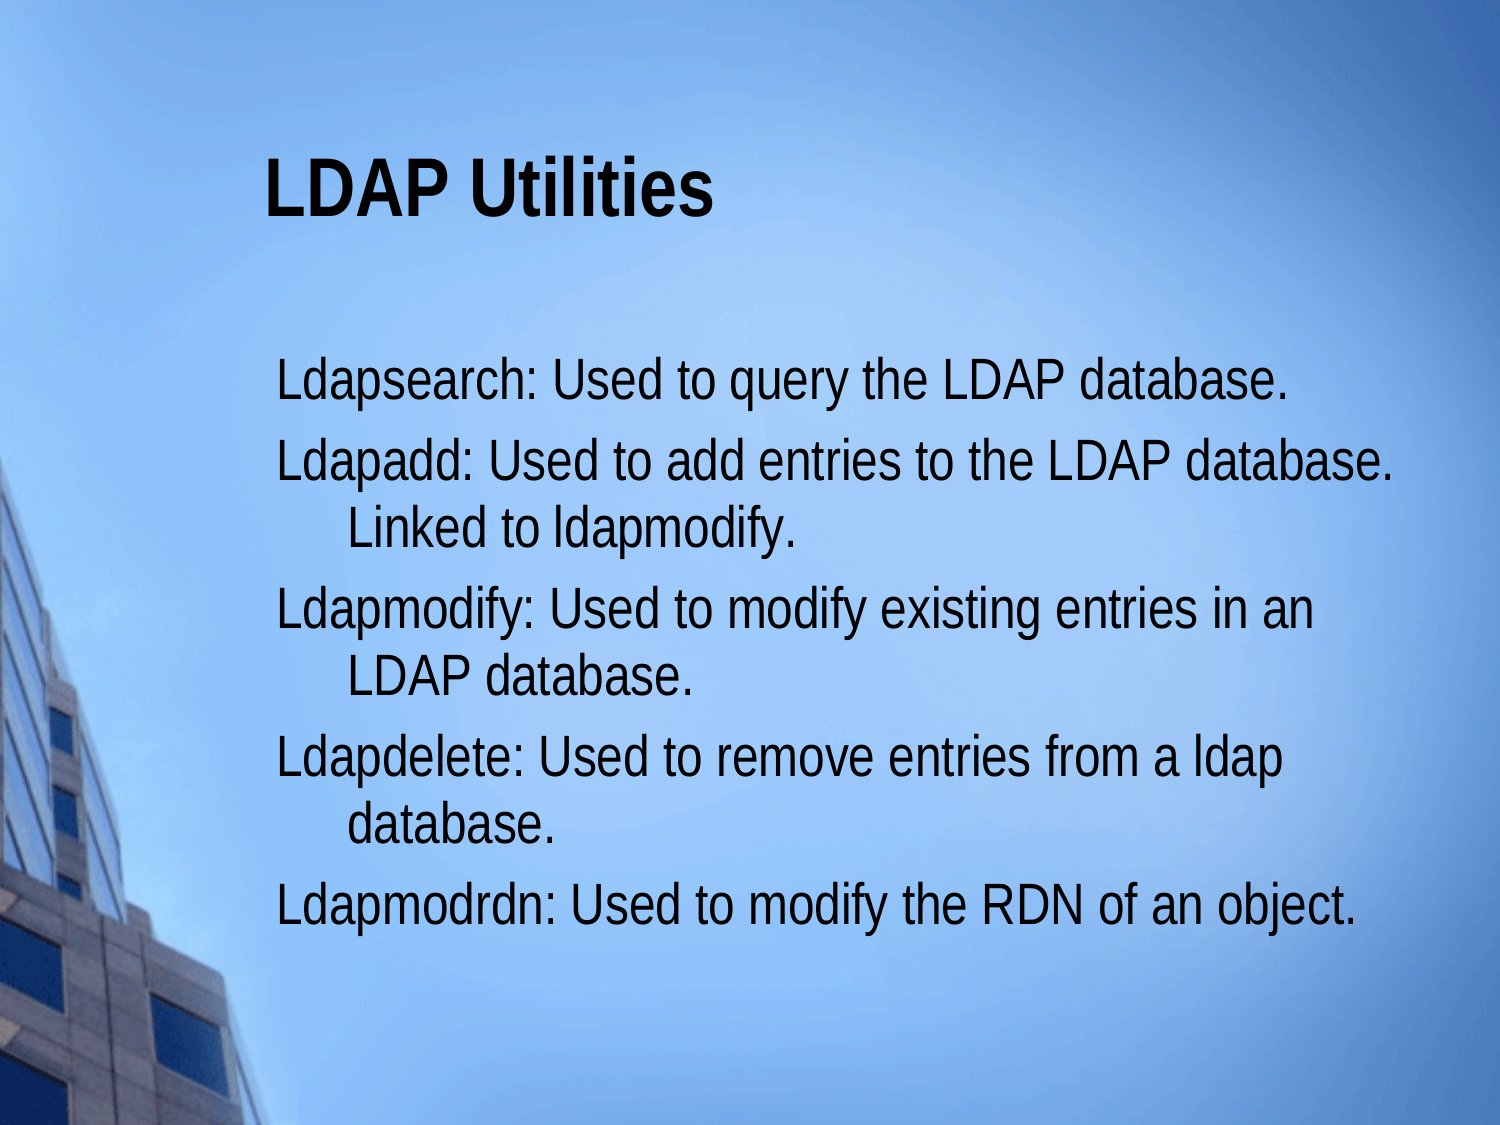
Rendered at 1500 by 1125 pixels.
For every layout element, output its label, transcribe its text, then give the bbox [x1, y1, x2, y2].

title LDAP Utilities [249, 112, 1413, 337]
list Ldapsearch: Used to query the LDAP database. Ldapadd: Used to add entries to the LDAP database. Linked to ldapmodify. Ldapmodify: Used to modify existing entries in an LDAP database. Ldapdelete: Used to remove entries from a ldap database. Ldapmodrdn: Used to modify the RDN of an object. [249, 337, 1413, 1089]
picture [0, 0, 1500, 1125]
